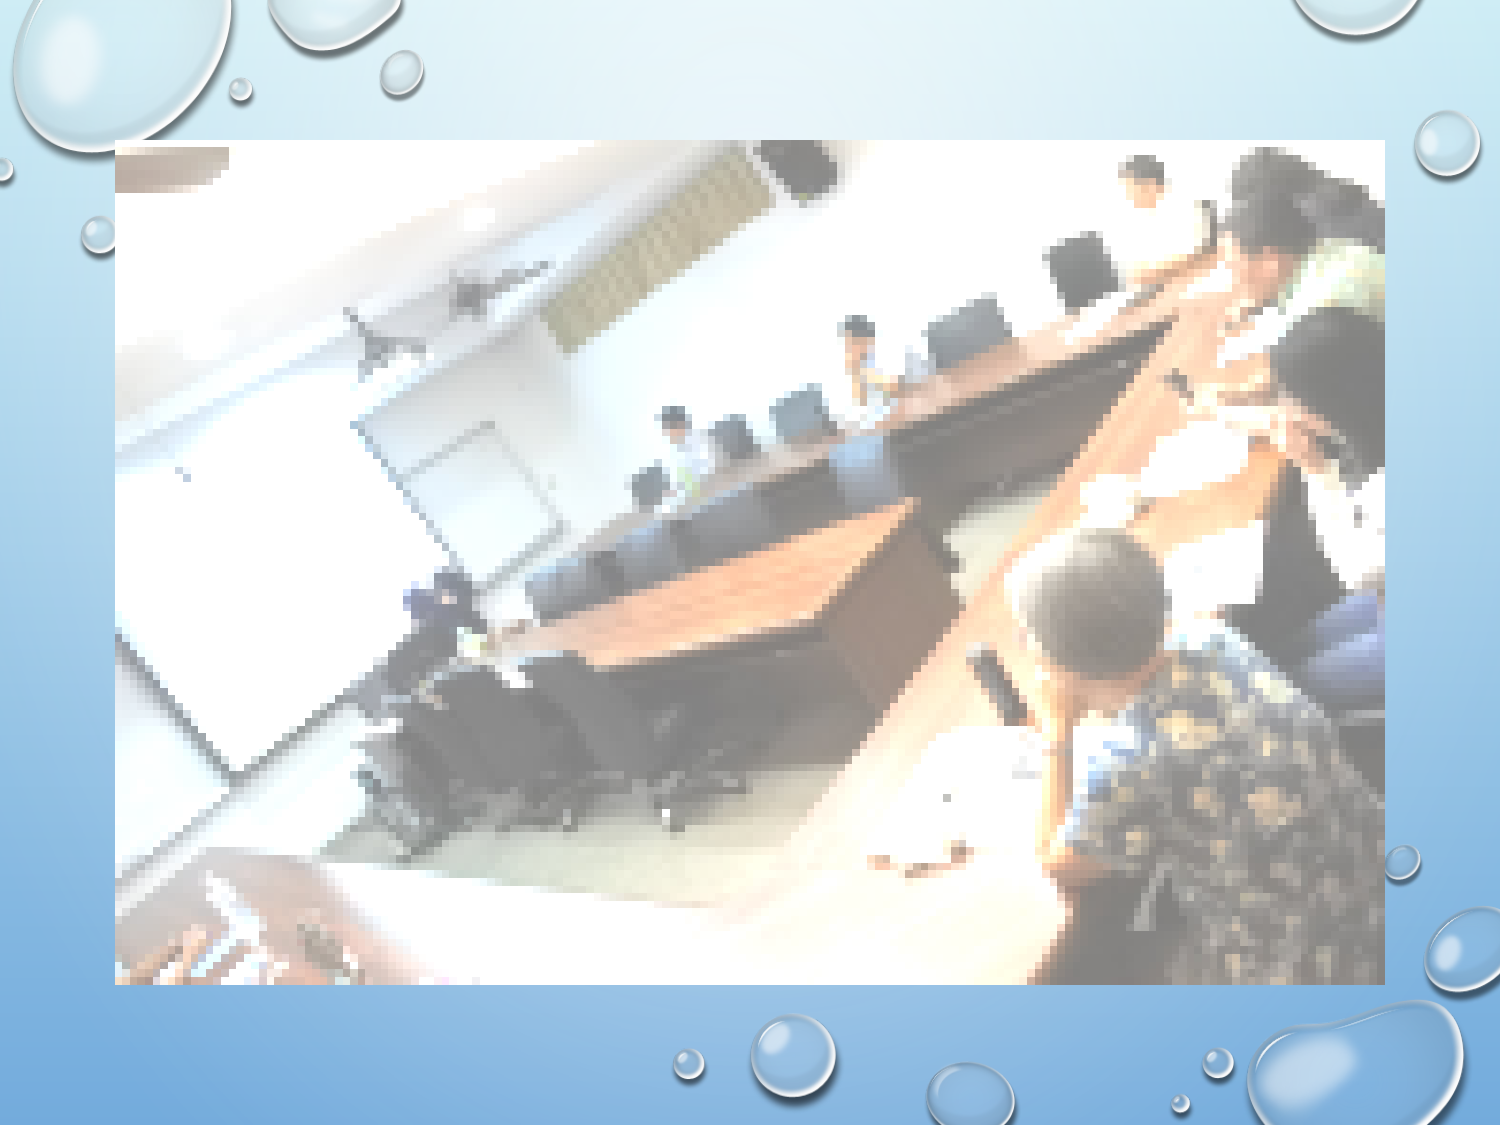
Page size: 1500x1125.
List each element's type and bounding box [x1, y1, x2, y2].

picture [115, 140, 1385, 985]
